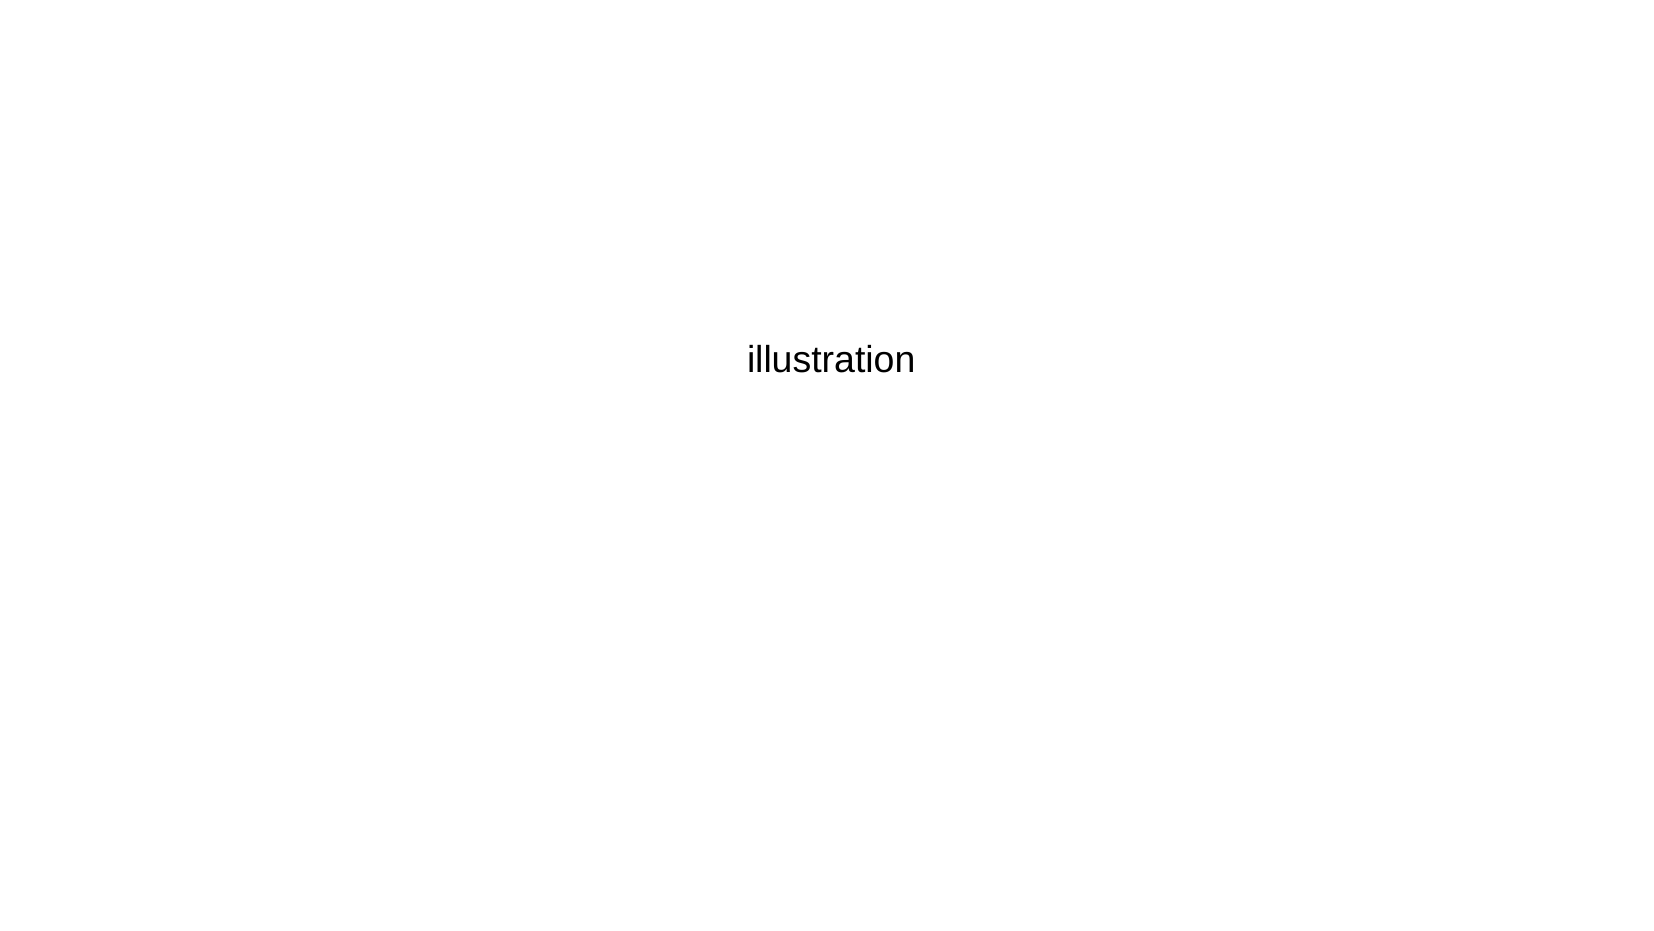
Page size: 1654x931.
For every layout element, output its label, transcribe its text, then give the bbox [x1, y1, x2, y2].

text_box illustration [732, 330, 1205, 388]
